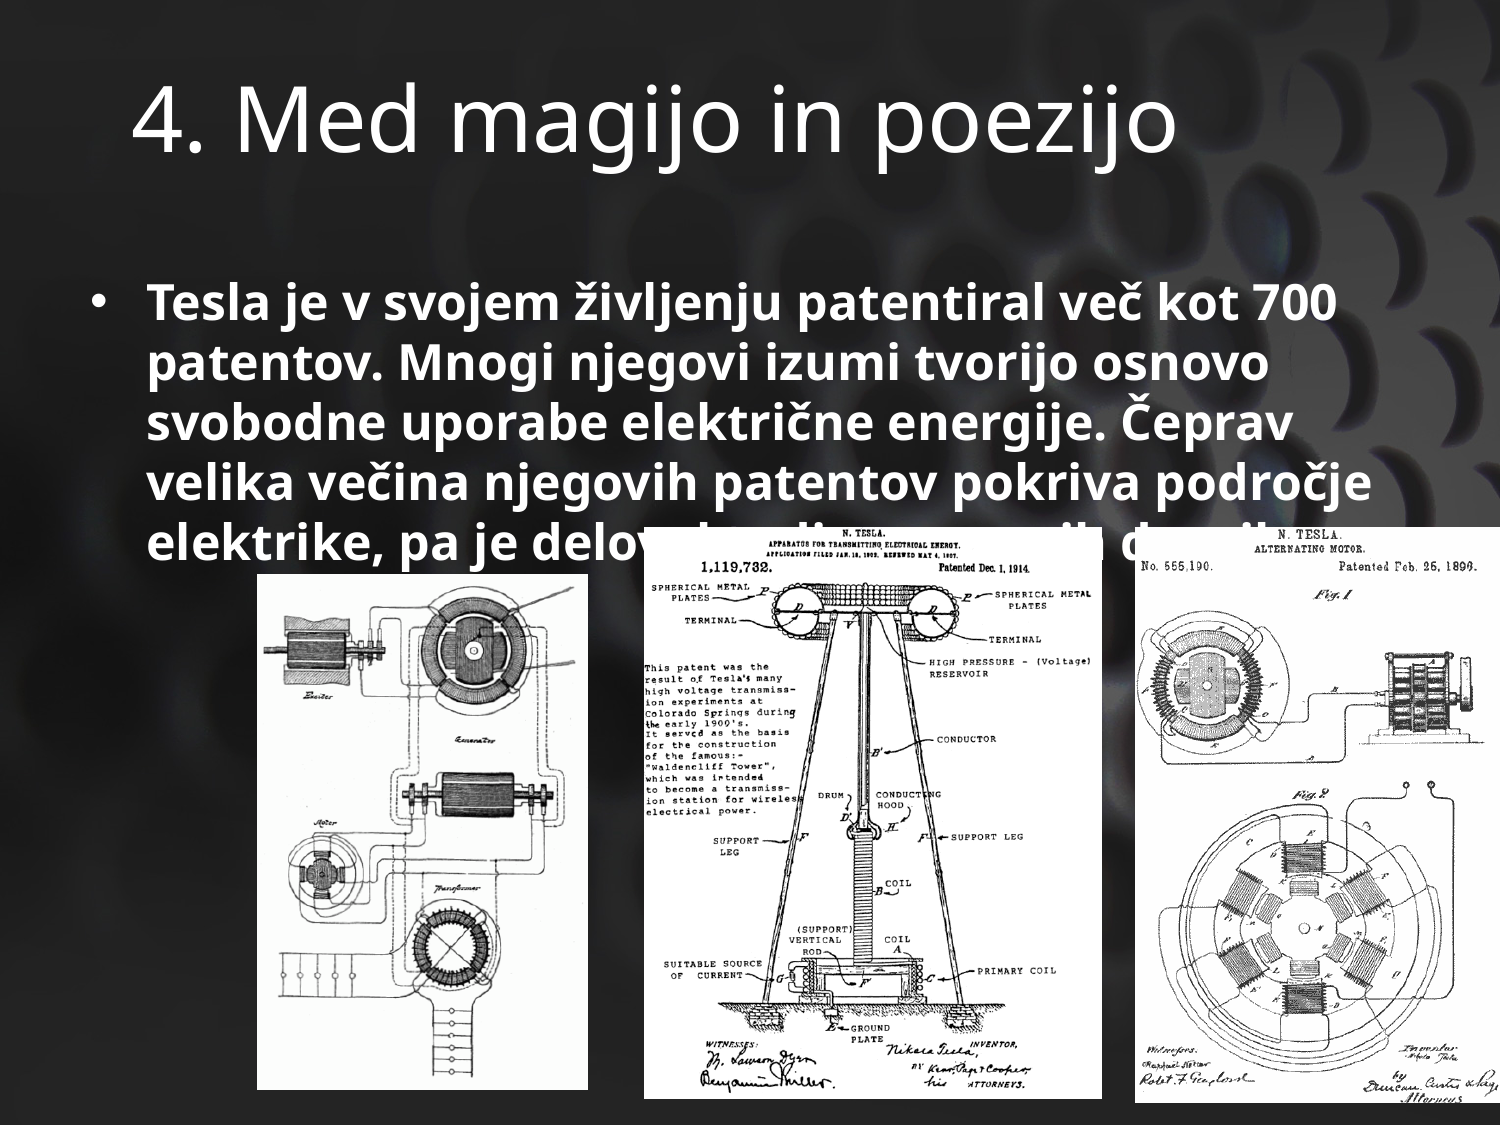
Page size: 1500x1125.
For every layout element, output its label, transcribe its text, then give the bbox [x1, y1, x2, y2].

picture [0, 0, 1500, 1125]
title 4. Med magijo in poezijo [0, 0, 1407, 233]
list Tesla je v svojem življenju patentiral več kot 700 patentov. Mnogi njegovi izumi tvorijo osnovo svobodne uporabe električne energije. Čeprav velika večina njegovih patentov pokriva področje elektrike, pa je deloval tudi na mnogih drugih. [75, 262, 1425, 1005]
